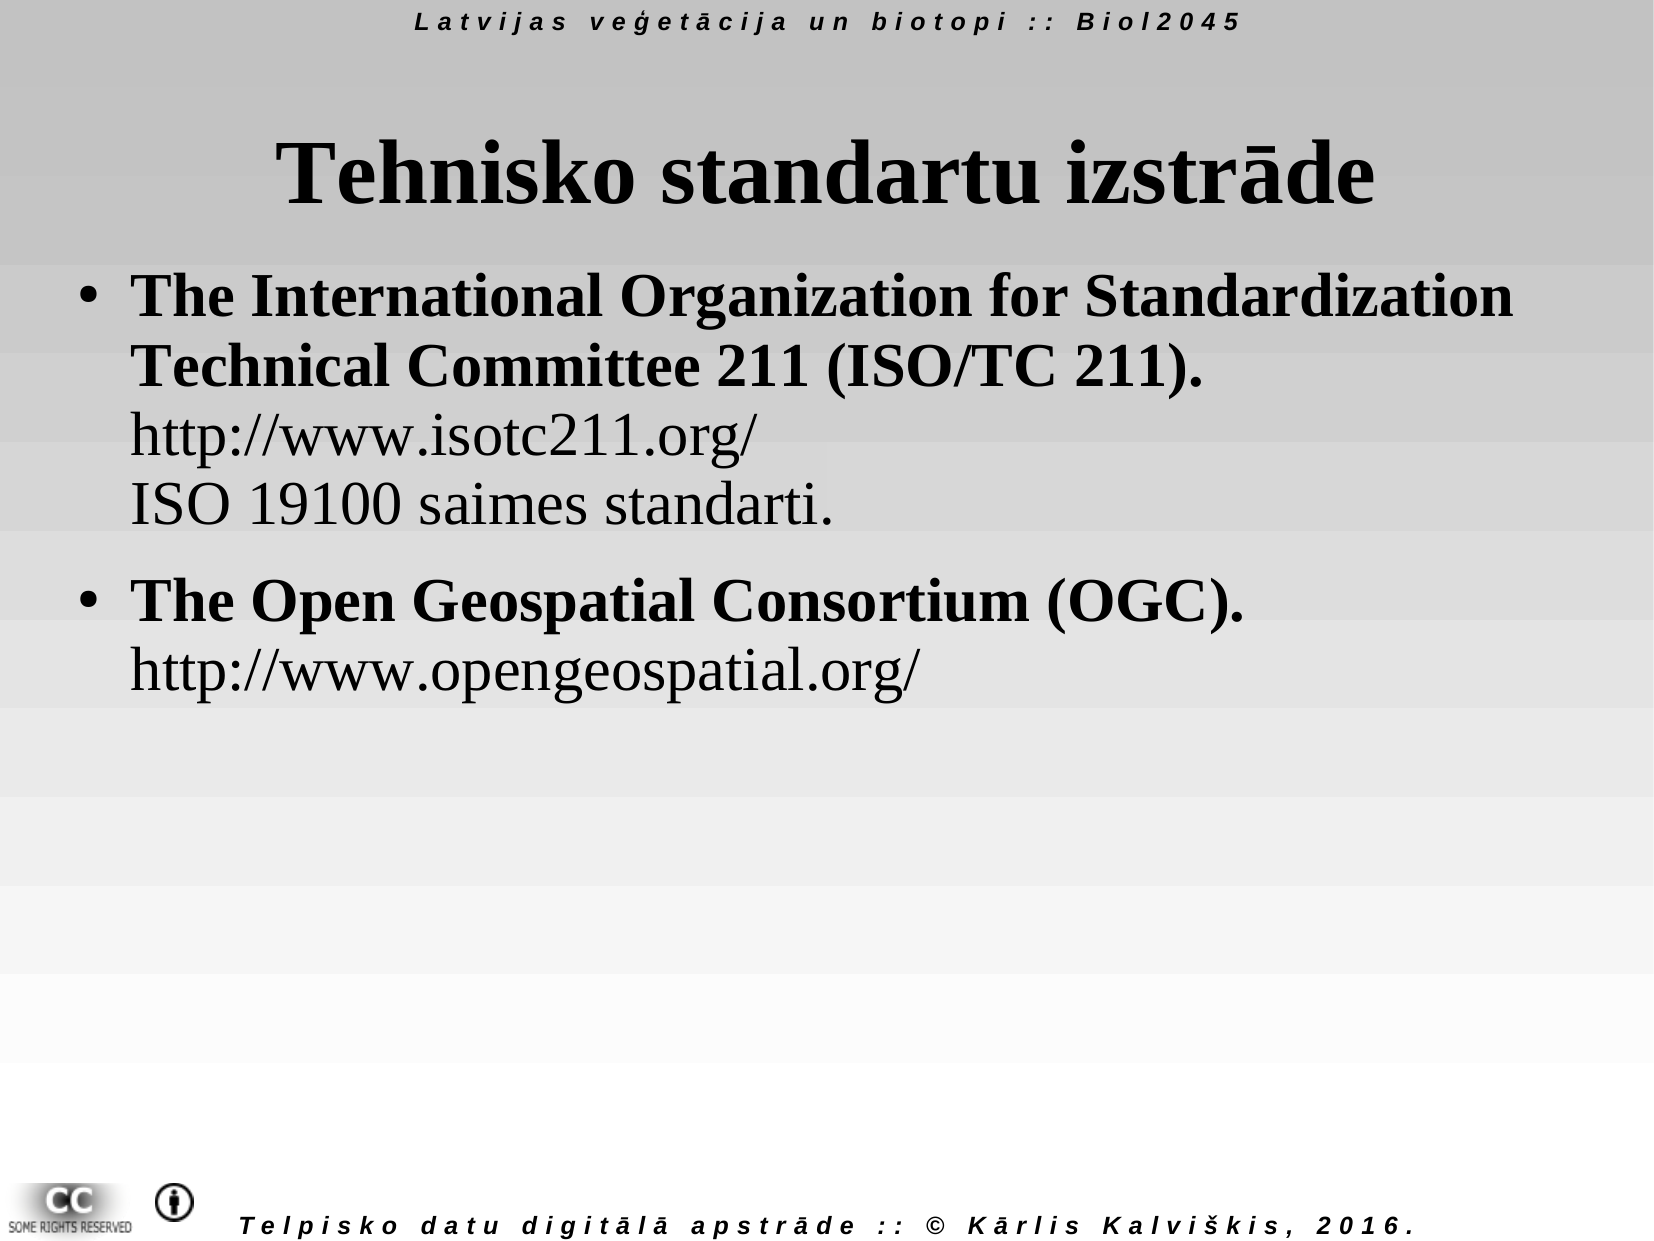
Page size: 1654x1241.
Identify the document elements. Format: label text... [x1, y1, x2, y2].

list The International Organization for Standardization Technical Committee 211 (ISO/TC 211). http://www.isotc211.org/ ISO 19100 saimes standarti. The Open Geospatial Consortium (OGC). http://www.opengeospatial.org/ [59, 261, 1596, 1175]
picture [0, 0, 1654, 1241]
title Tehnisko standartu izstrāde [29, 49, 1625, 296]
